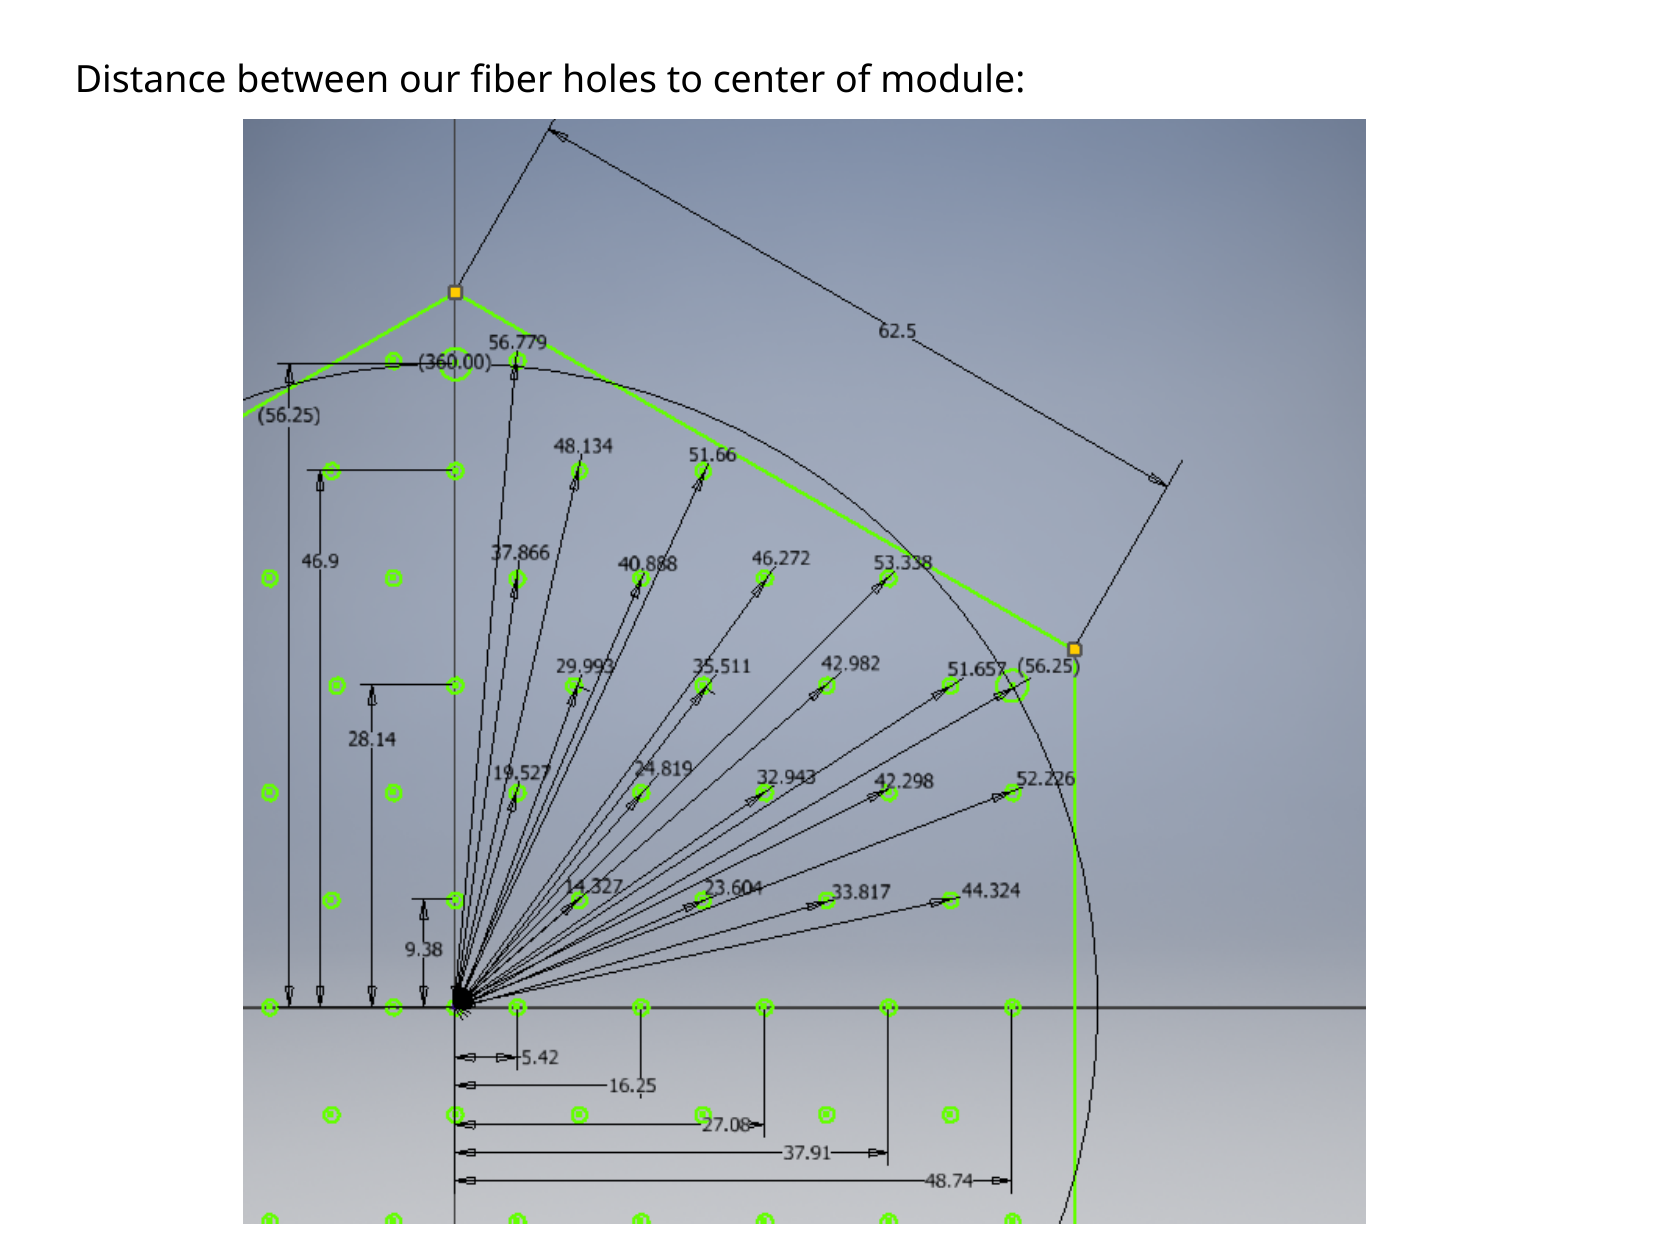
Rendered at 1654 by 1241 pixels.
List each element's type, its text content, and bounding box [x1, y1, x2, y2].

picture [243, 119, 1366, 1224]
text_box Distance between our fiber holes to center of module: [60, 45, 1141, 181]
